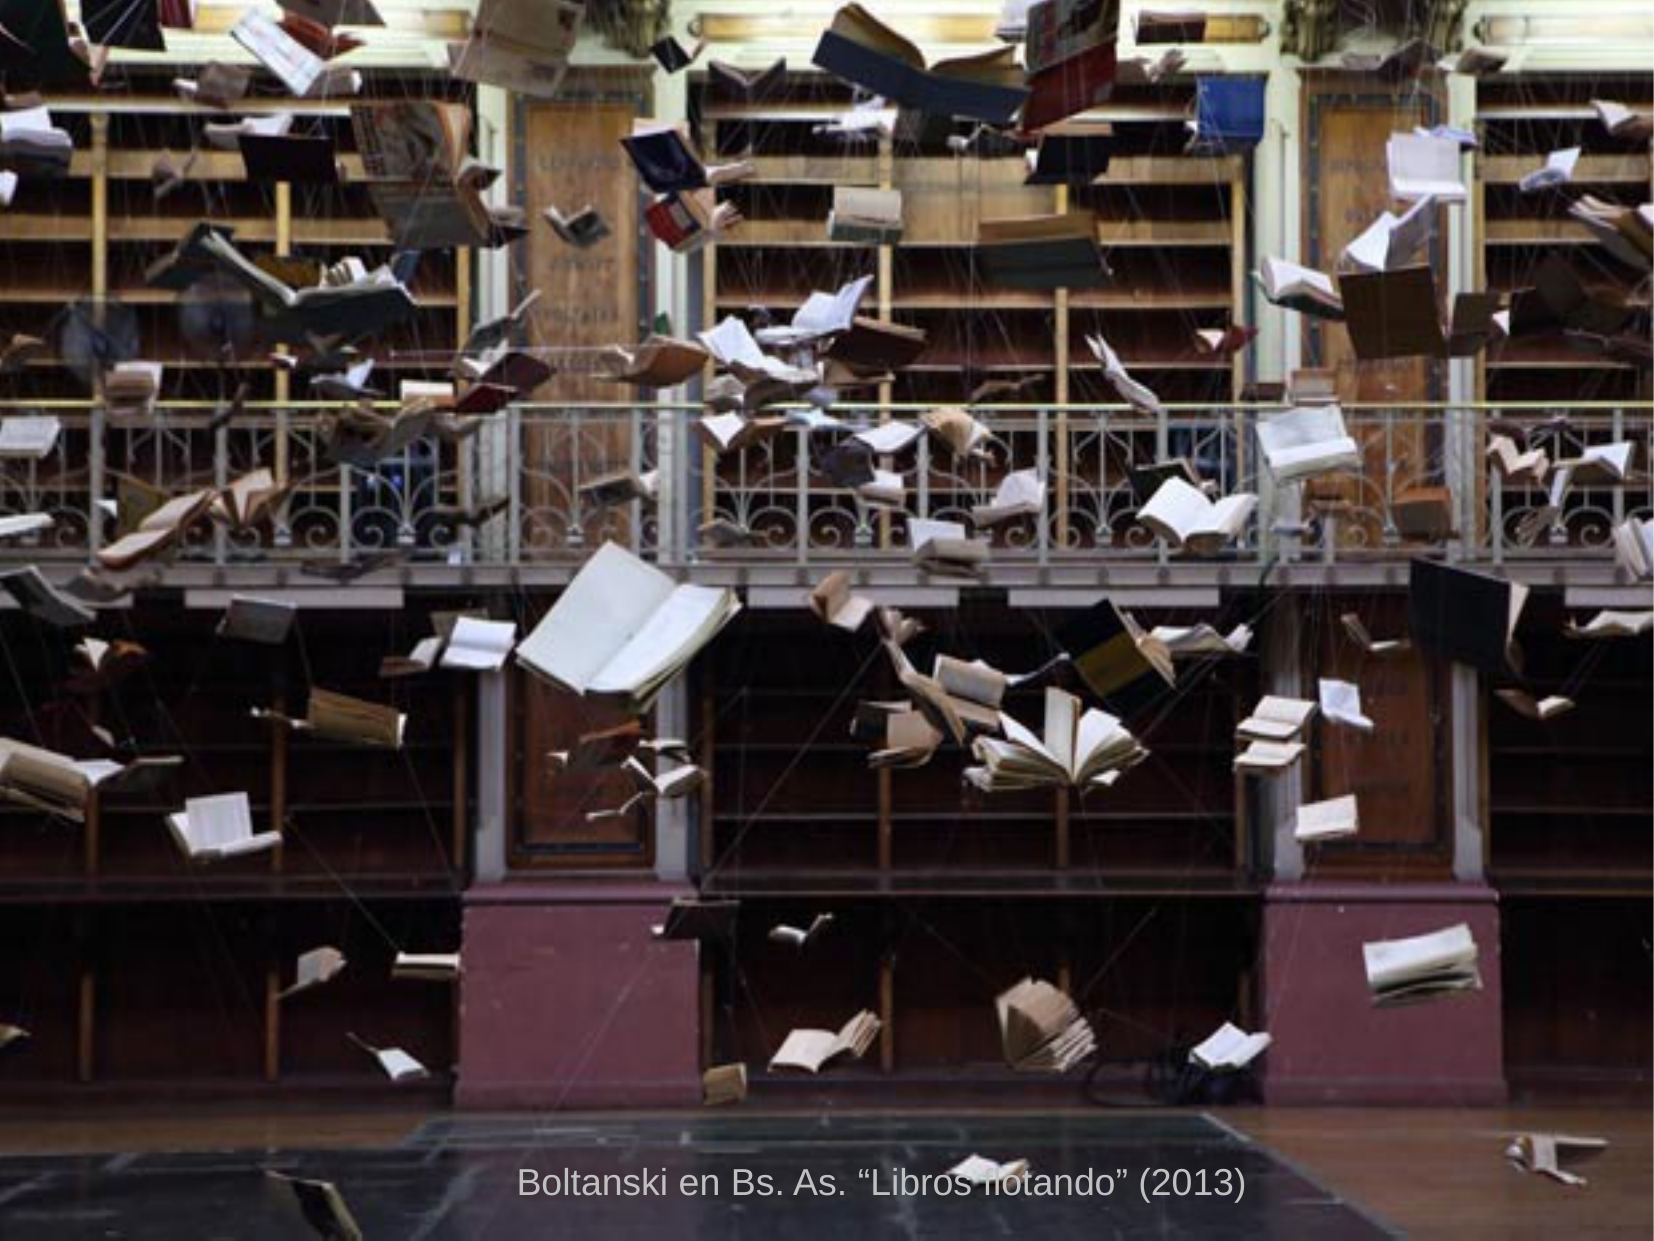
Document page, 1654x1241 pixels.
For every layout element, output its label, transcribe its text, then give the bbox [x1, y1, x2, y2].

text_box Boltanski en Bs. As. “Libros flotando” (2013) [501, 1153, 1351, 1211]
picture [0, 0, 1654, 1241]
